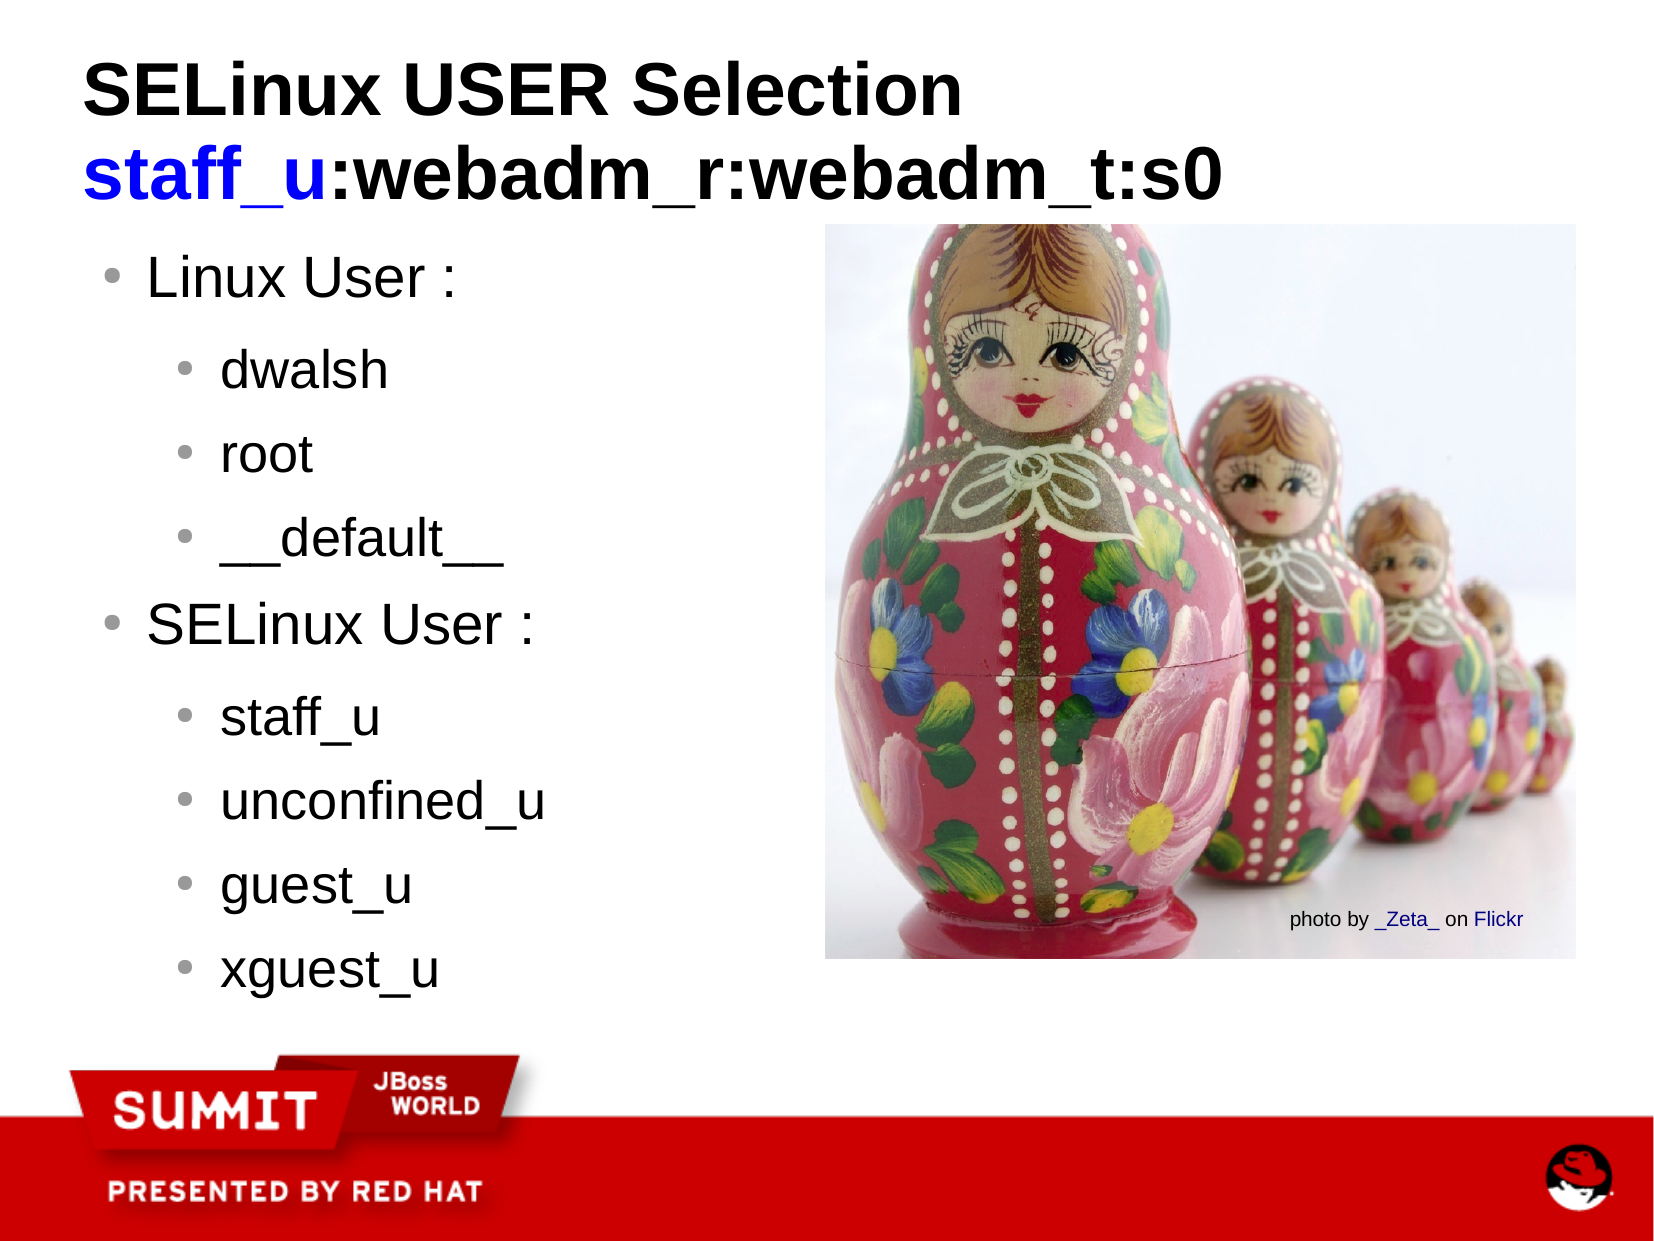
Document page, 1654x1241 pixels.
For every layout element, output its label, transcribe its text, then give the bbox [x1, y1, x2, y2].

title SELinux USER Selection staff_u:webadm_r:webadm_t:s0 [82, 37, 1571, 226]
picture [825, 224, 1576, 959]
picture [0, 1043, 1654, 1241]
text_box photo by _Zeta_ on Flickr [1275, 900, 1539, 1238]
list Linux User : dwalsh root __default__ SELinux User : staff_u unconfined_u guest_u xguest_u [86, 244, 814, 1084]
